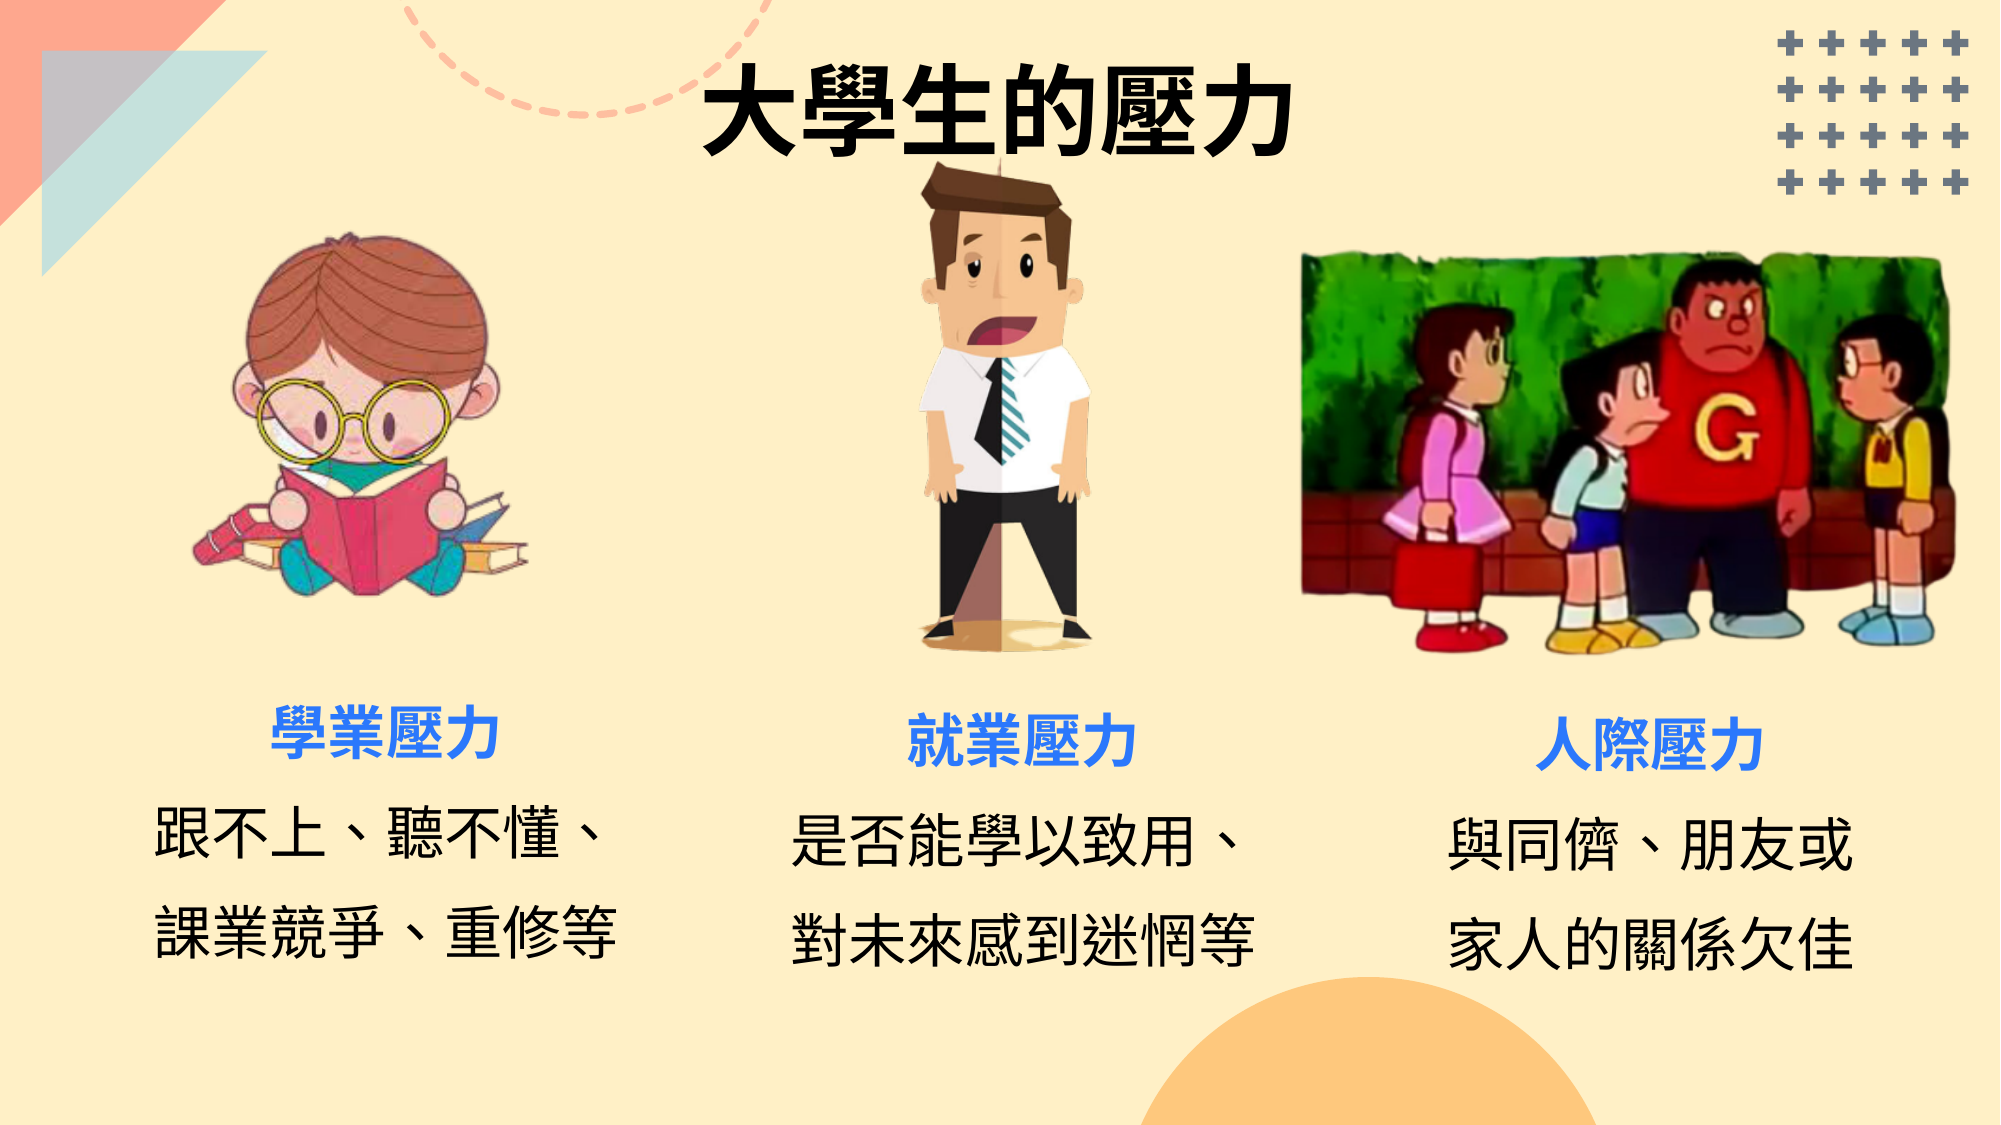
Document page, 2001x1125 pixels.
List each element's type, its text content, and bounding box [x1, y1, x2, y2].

picture [704, 68, 2000, 732]
picture [152, 205, 576, 628]
text_box 大學生的壓力 [68, 40, 1932, 166]
text_box 人際壓力 與同儕、朋友或 家人的關係欠佳 [1356, 732, 1945, 1002]
text_box 學業壓力 跟不上、聽不懂、 課業競爭、重修等 [68, 671, 704, 974]
text_box 就業壓力 是否能學以致用、 對未來感到迷惘等 [736, 679, 1311, 982]
